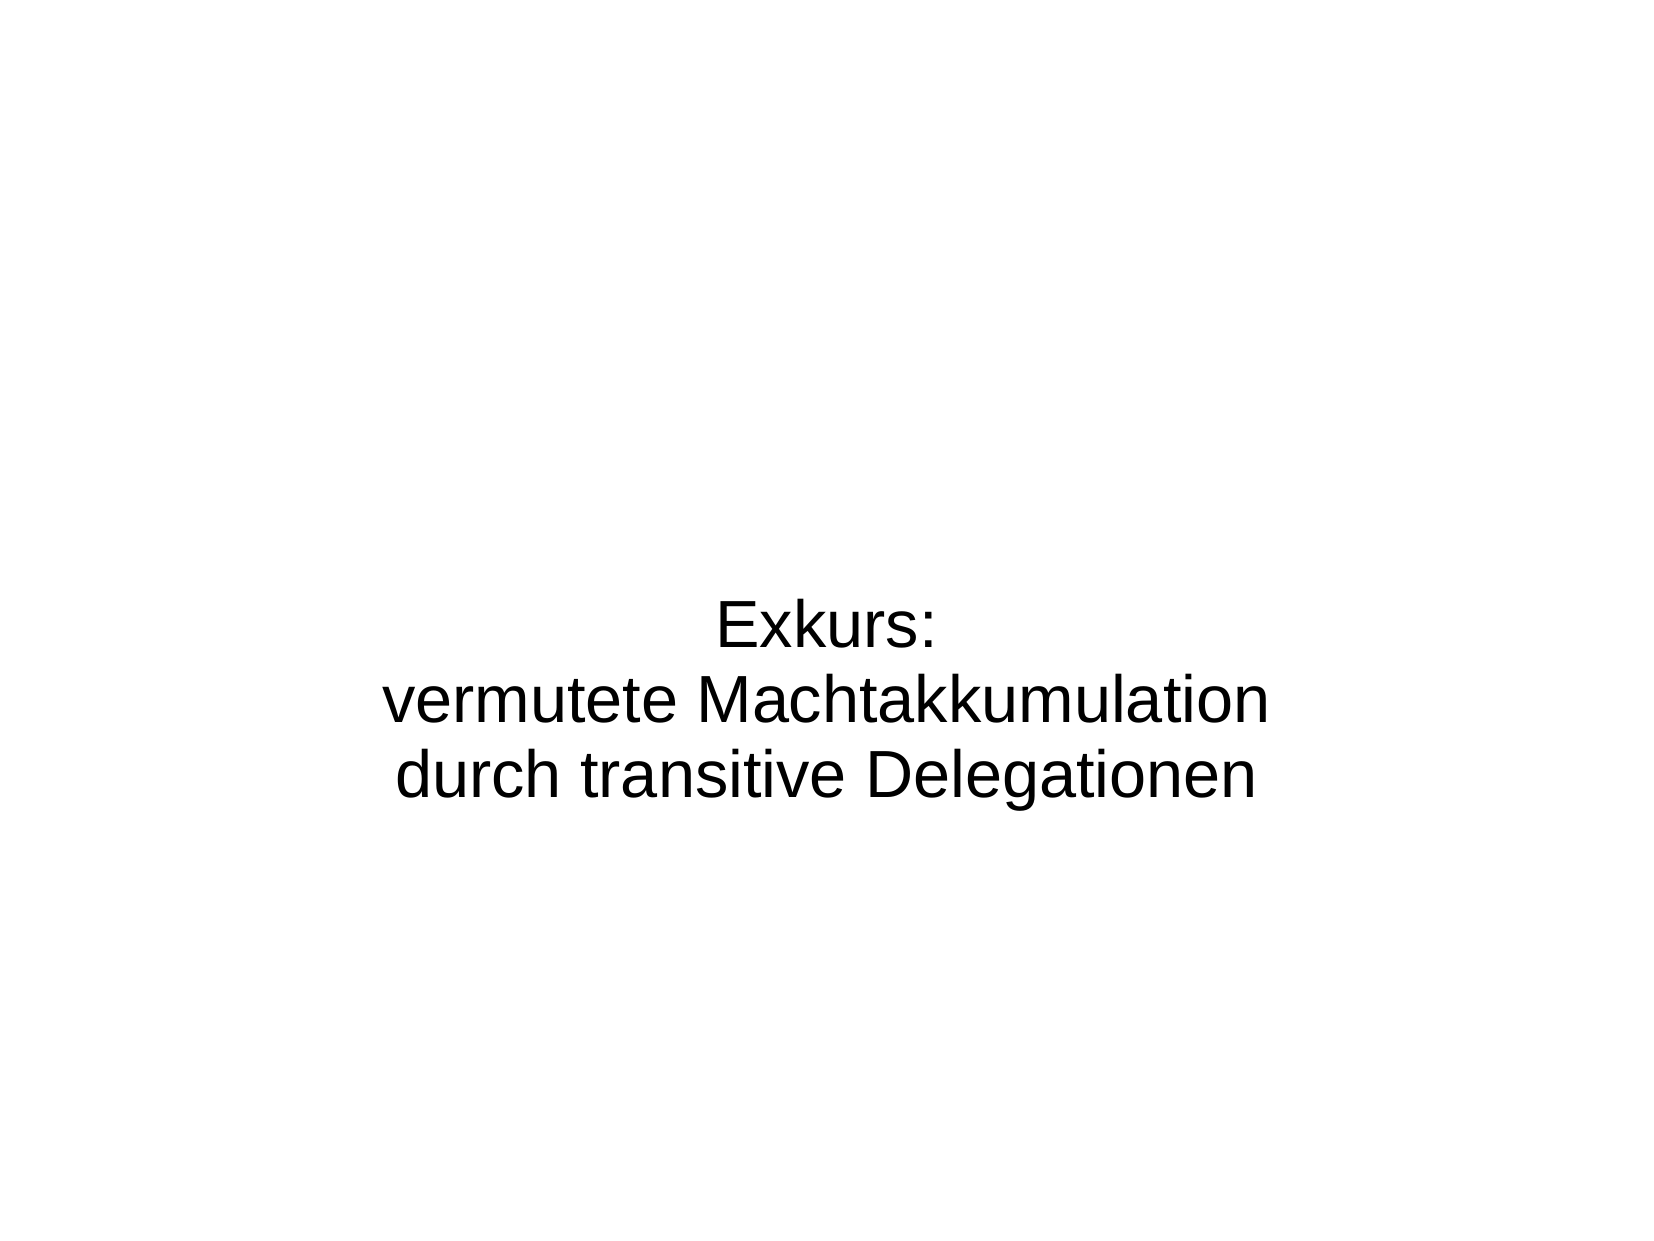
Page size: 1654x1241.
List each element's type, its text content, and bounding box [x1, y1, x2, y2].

text_box Exkurs: vermutete Machtakkumulation durch transitive Delegationen [82, 297, 1571, 1102]
